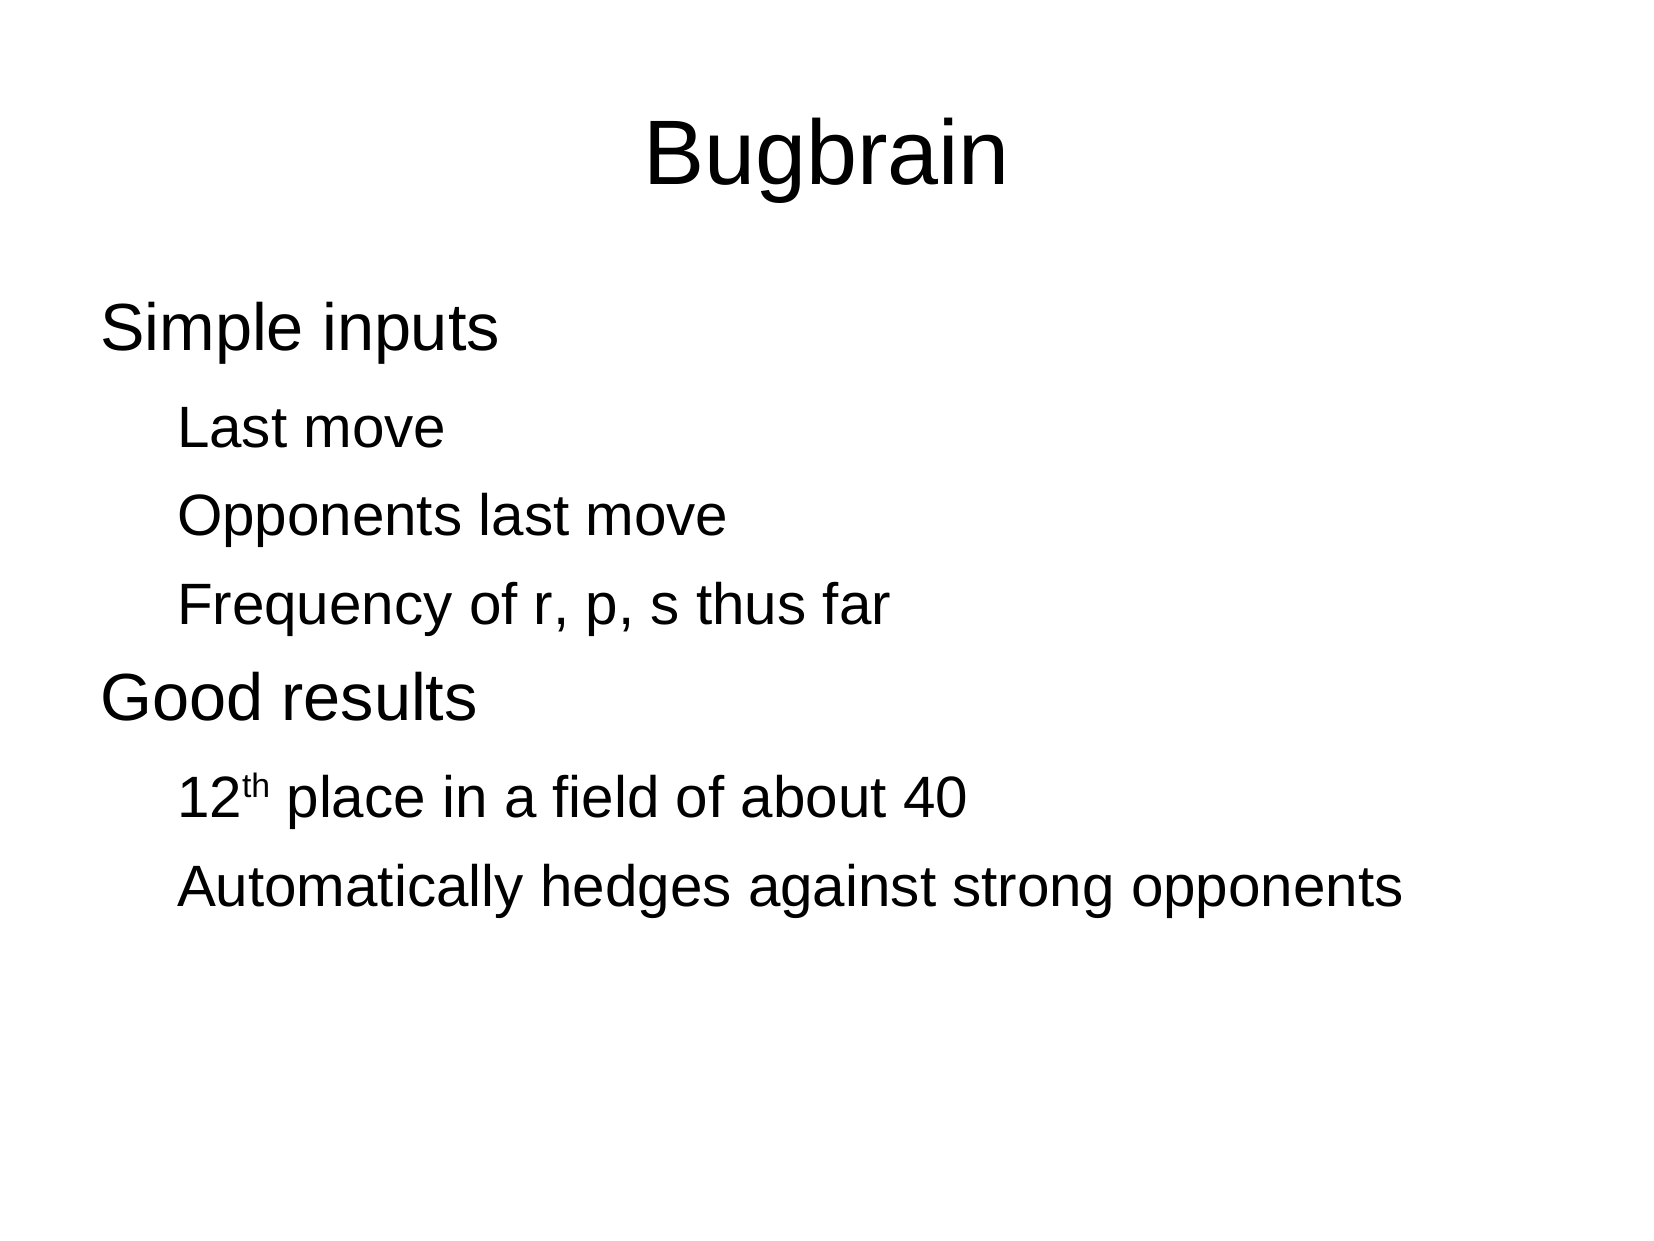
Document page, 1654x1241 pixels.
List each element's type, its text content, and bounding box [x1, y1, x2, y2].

list Simple inputs Last move Opponents last move Frequency of r, p, s thus far Good results 12th place in a field of about 40 Automatically hedges against strong opponents [82, 290, 1571, 1094]
title Bugbrain [82, 56, 1571, 250]
